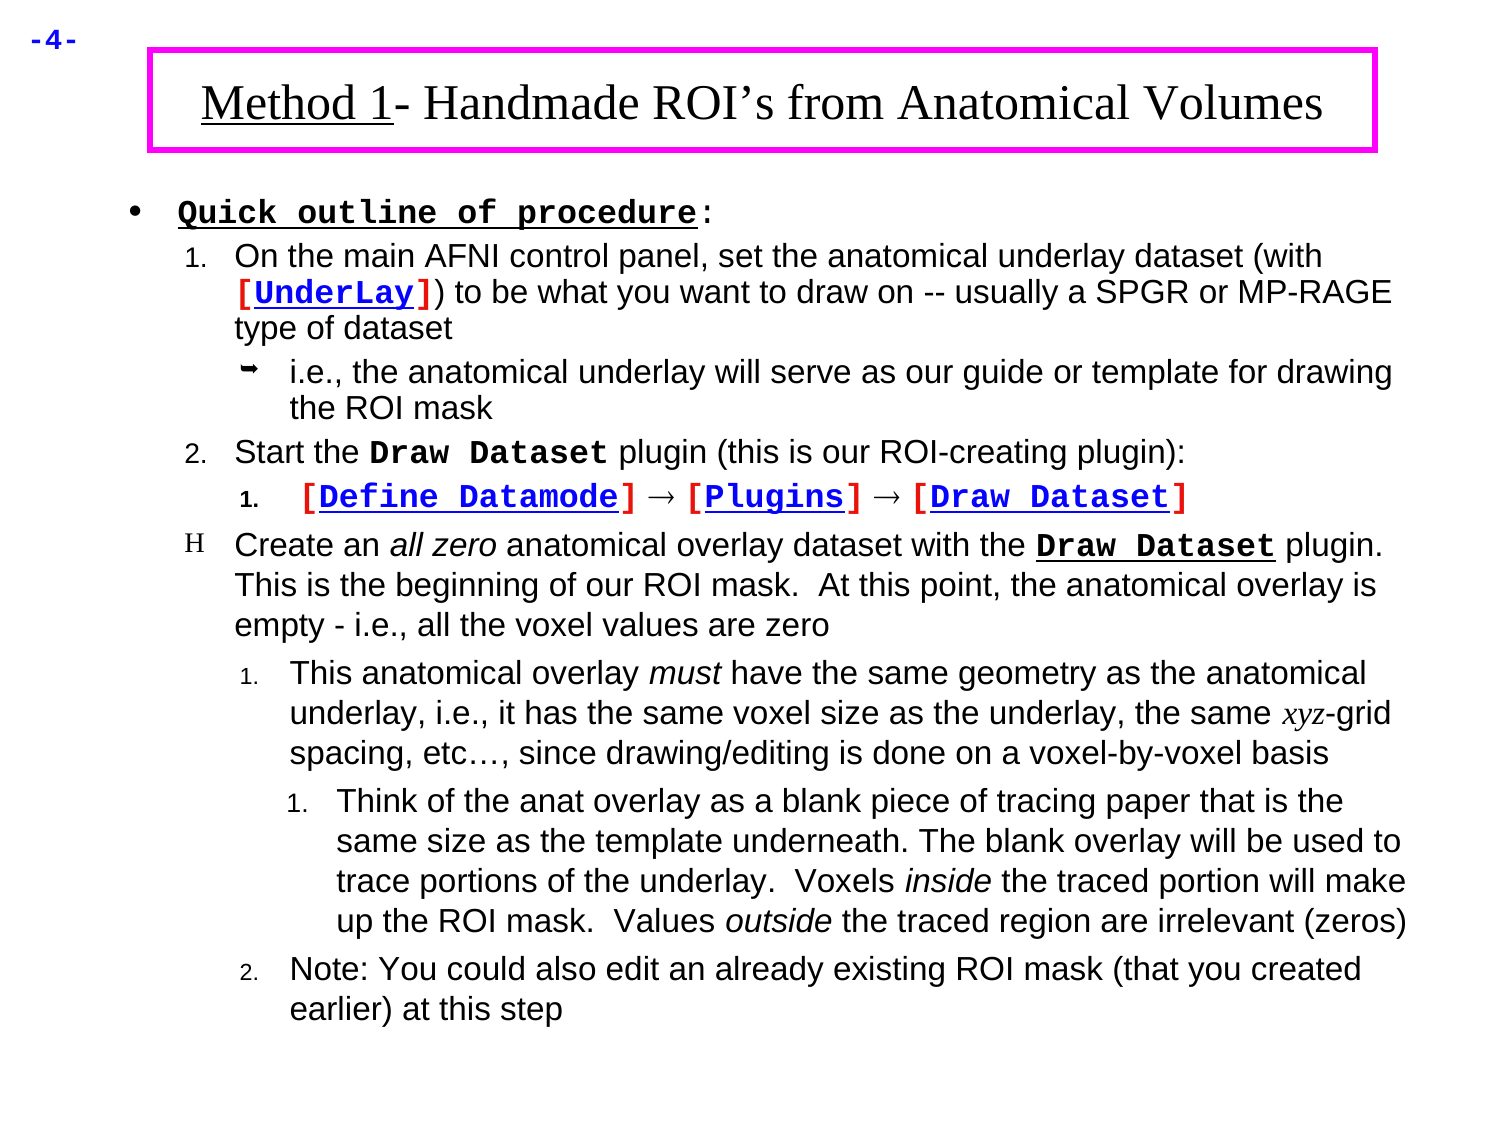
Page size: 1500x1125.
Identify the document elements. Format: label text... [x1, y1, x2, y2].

list Quick outline of procedure: On the main AFNI control panel, set the anatomical underlay dataset (with [UnderLay]) to be what you want to draw on -- usually a SPGR or MP-RAGE type of dataset i.e., the anatomical underlay will serve as our guide or template for drawing the ROI mask Start the Draw Dataset plugin (this is our ROI-creating plugin): [Define Datamode]  [Plugins]  [Draw Dataset] Create an all zero anatomical overlay dataset with the Draw Dataset plugin. This is the beginning of our ROI mask. At this point, the anatomical overlay is empty - i.e., all the voxel values are zero This anatomical overlay must have the same geometry as the anatomical underlay, i.e., it has the same voxel size as the underlay, the same xyz-grid spacing, etc…, since drawing/editing is done on a voxel-by-voxel basis Think of the anat overlay as a blank piece of tracing paper that is the same size as the template underneath. The blank overlay will be used to trace portions of the underlay. Voxels inside the traced portion will make up the ROI mask. Values outside the traced region are irrelevant (zeros) Note: You could also edit an already existing ROI mask (that you created earlier) at this step [112, 187, 1438, 1050]
text_box Method 1- Handmade ROI’s from Anatomical Volumes [149, 49, 1375, 150]
